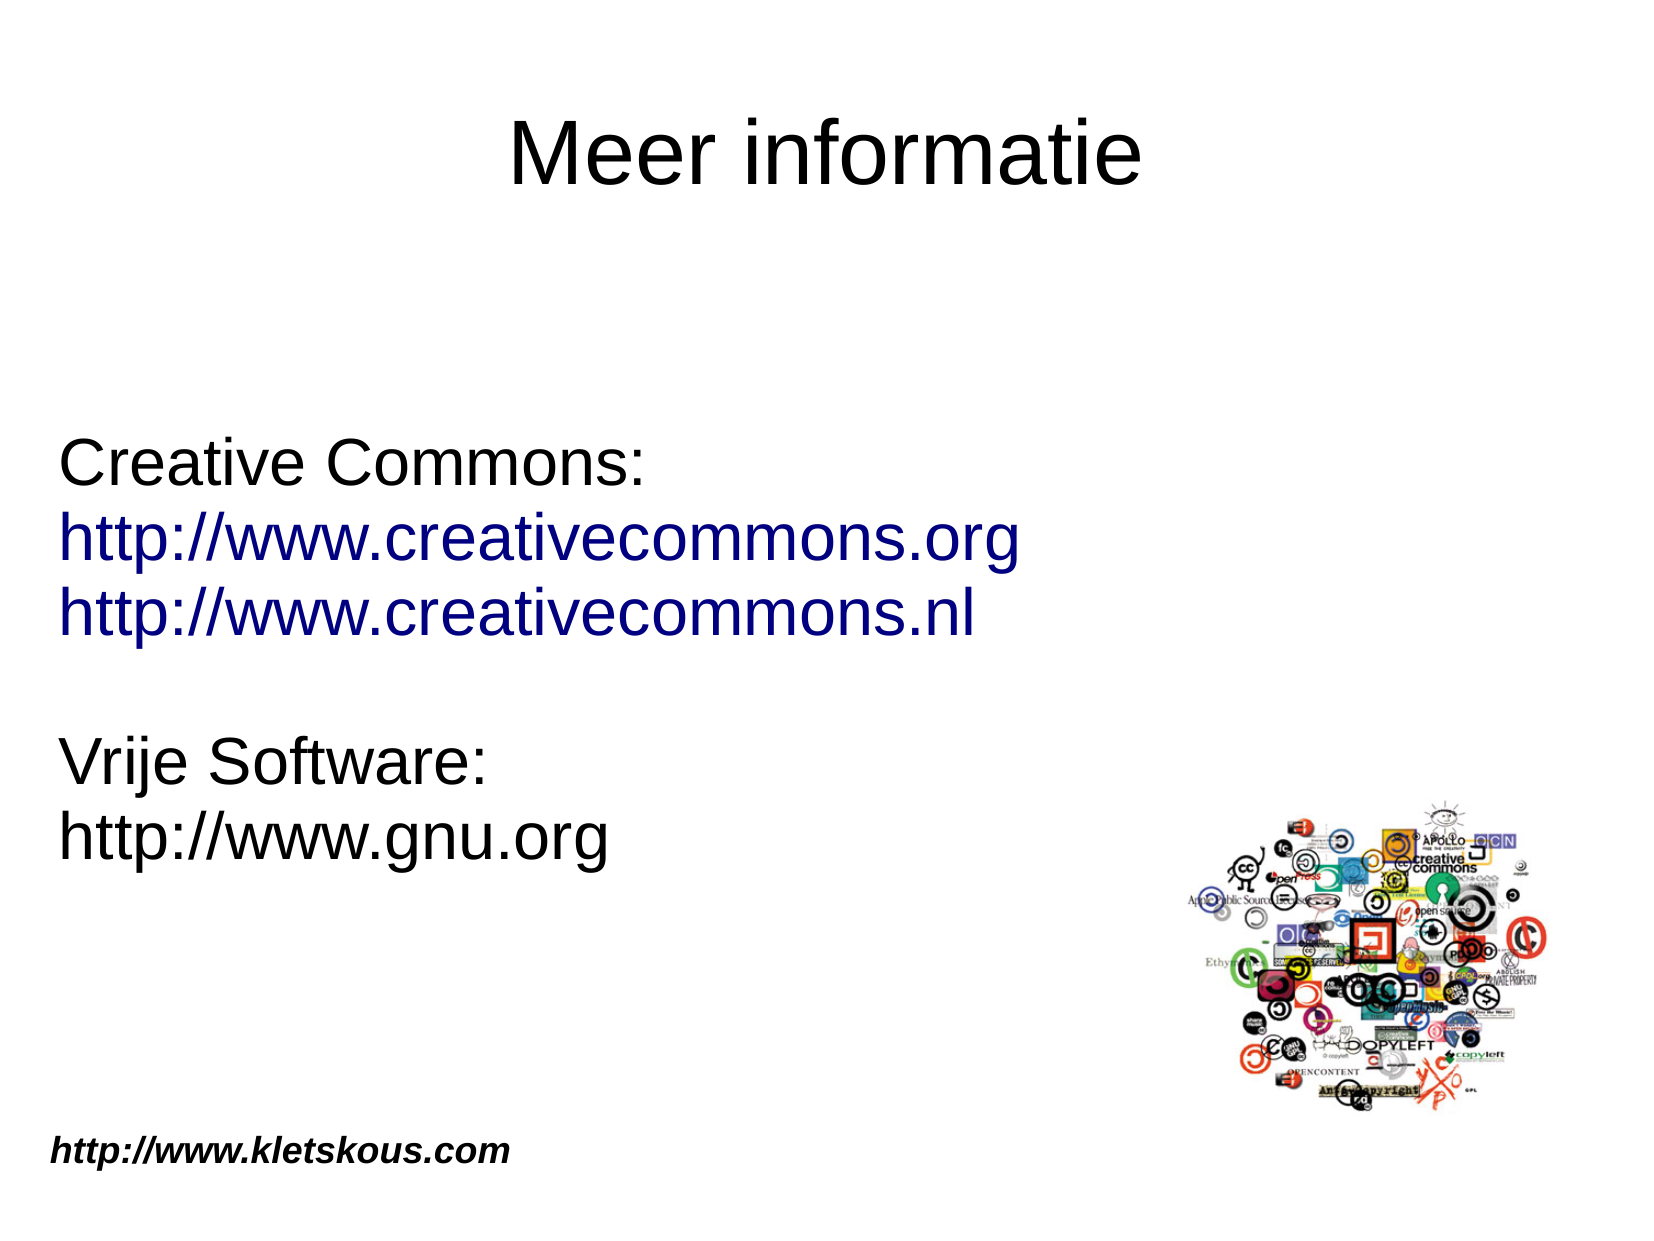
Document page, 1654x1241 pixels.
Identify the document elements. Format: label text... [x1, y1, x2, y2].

subtitle Creative Commons: http://www.creativecommons.org http://www.creativecommons.nl Vrije Software: http://www.gnu.org [59, 236, 1489, 1063]
text_box http://www.kletskous.com [34, 1122, 591, 1211]
picture [1181, 797, 1565, 1123]
title Meer informatie [82, 49, 1571, 257]
